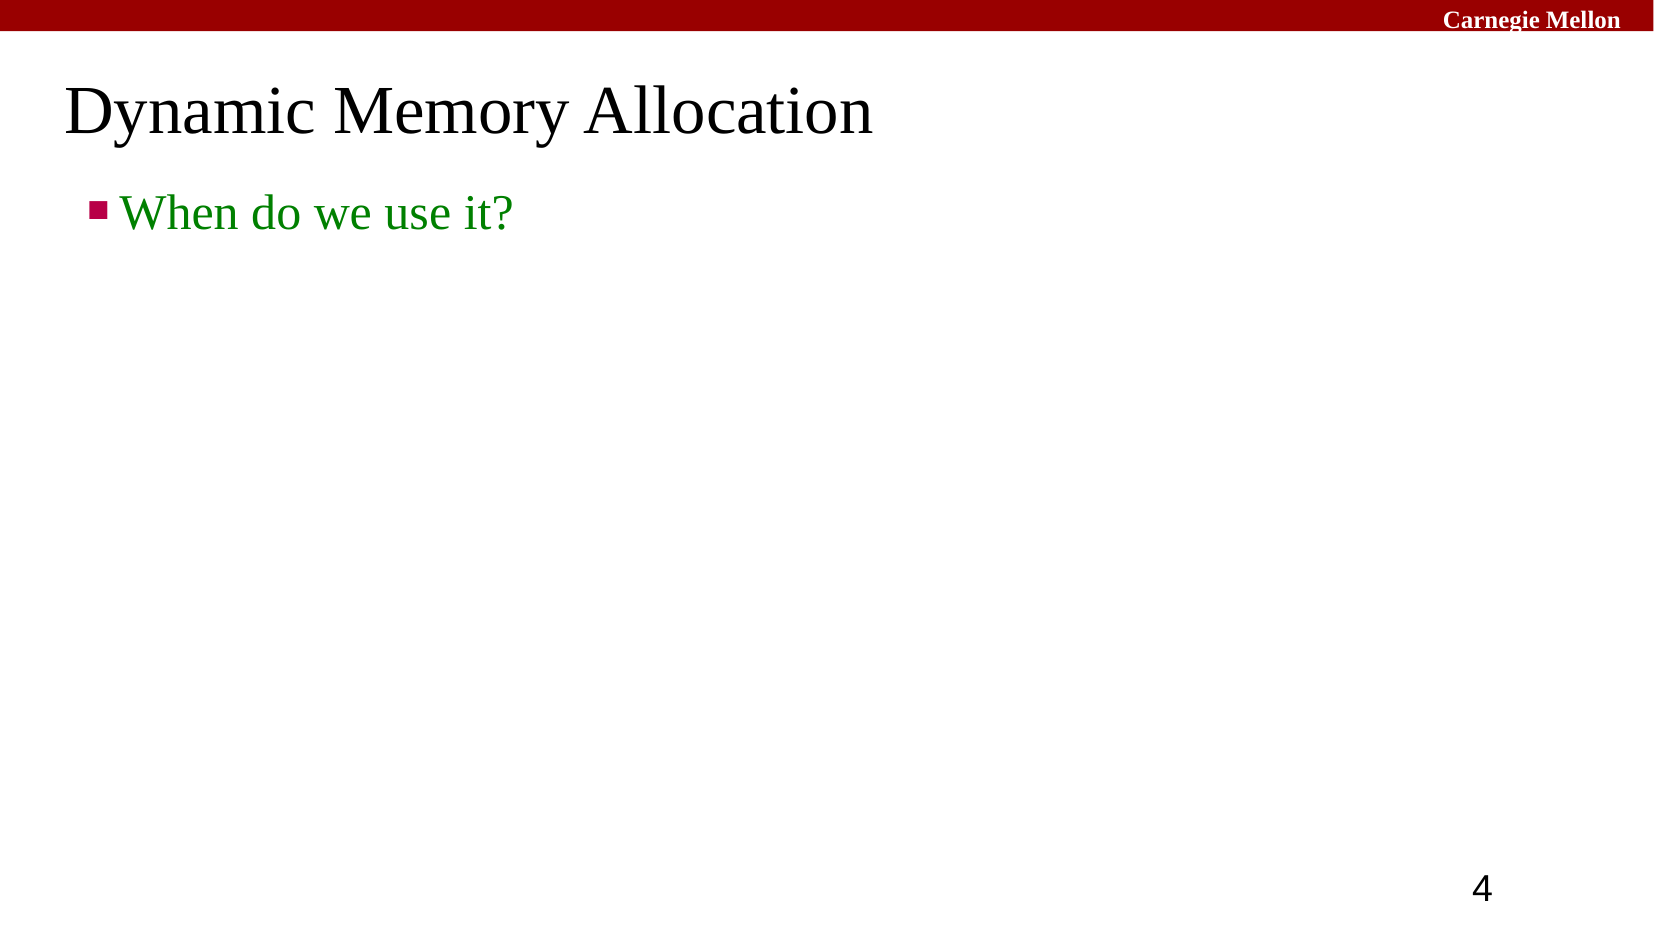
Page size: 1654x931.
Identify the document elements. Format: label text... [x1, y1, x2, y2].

list When do we use it? [71, 184, 1576, 859]
title Dynamic Memory Allocation [64, 58, 1576, 163]
